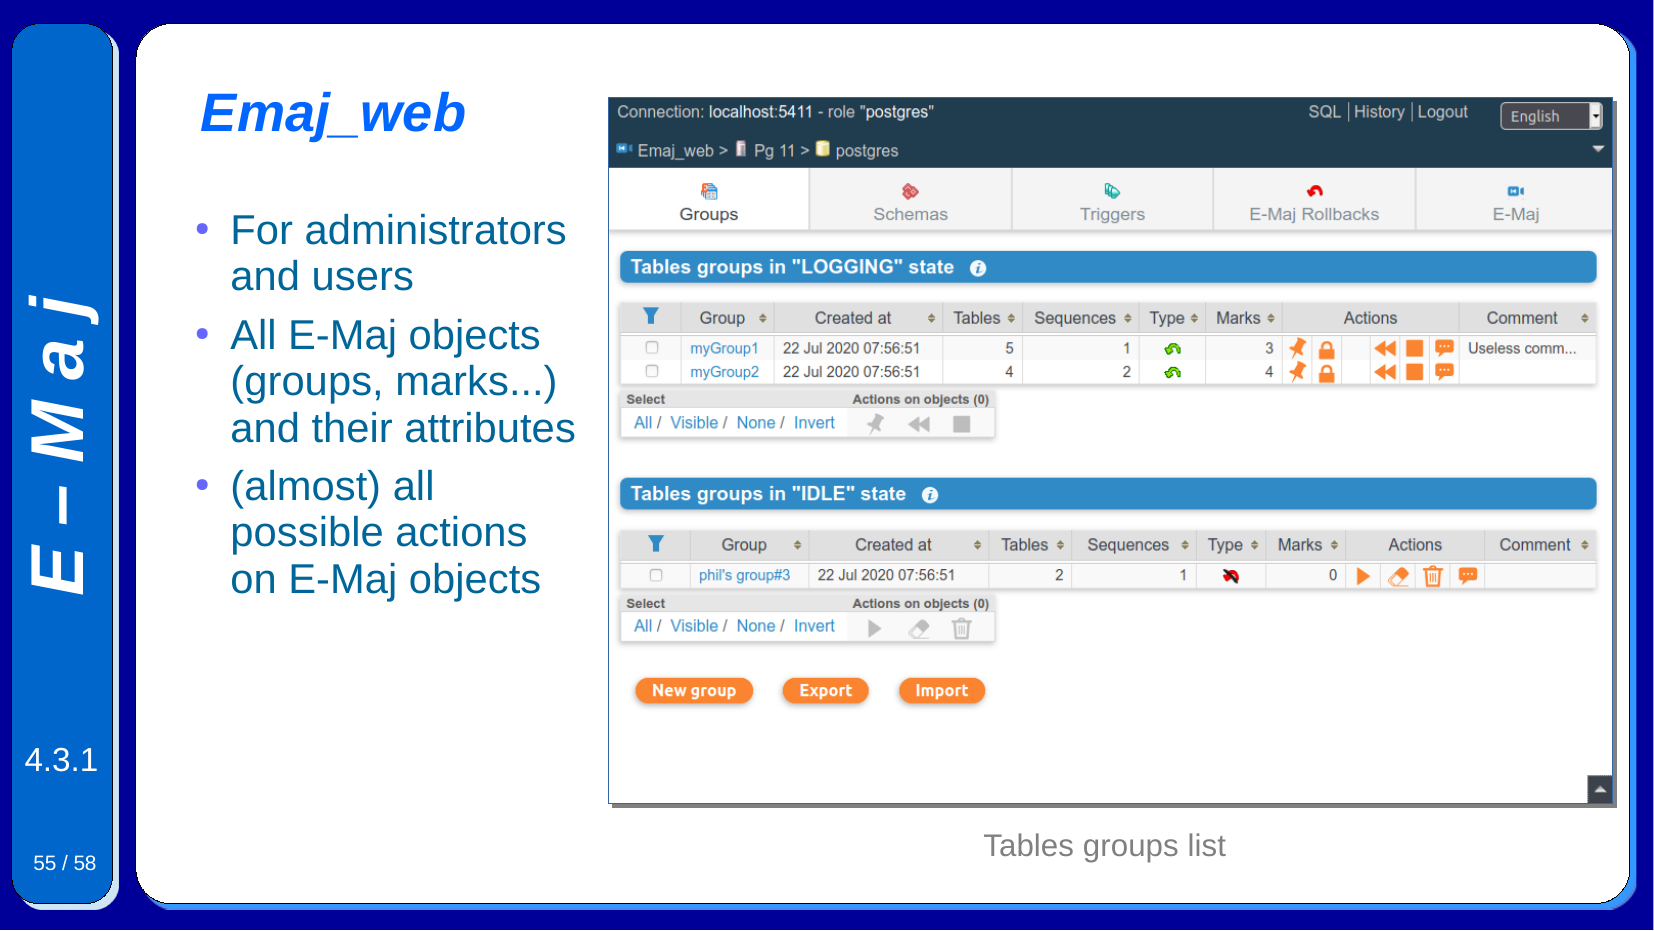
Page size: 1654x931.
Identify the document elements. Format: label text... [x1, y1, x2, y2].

title Emaj_web [200, 34, 1575, 191]
list For administrators and users All E-Maj objects (groups, marks...) and their attributes (almost) all possible actions on E-Maj objects [177, 206, 579, 697]
text_box Tables groups list [968, 820, 1247, 871]
picture [608, 97, 1613, 804]
